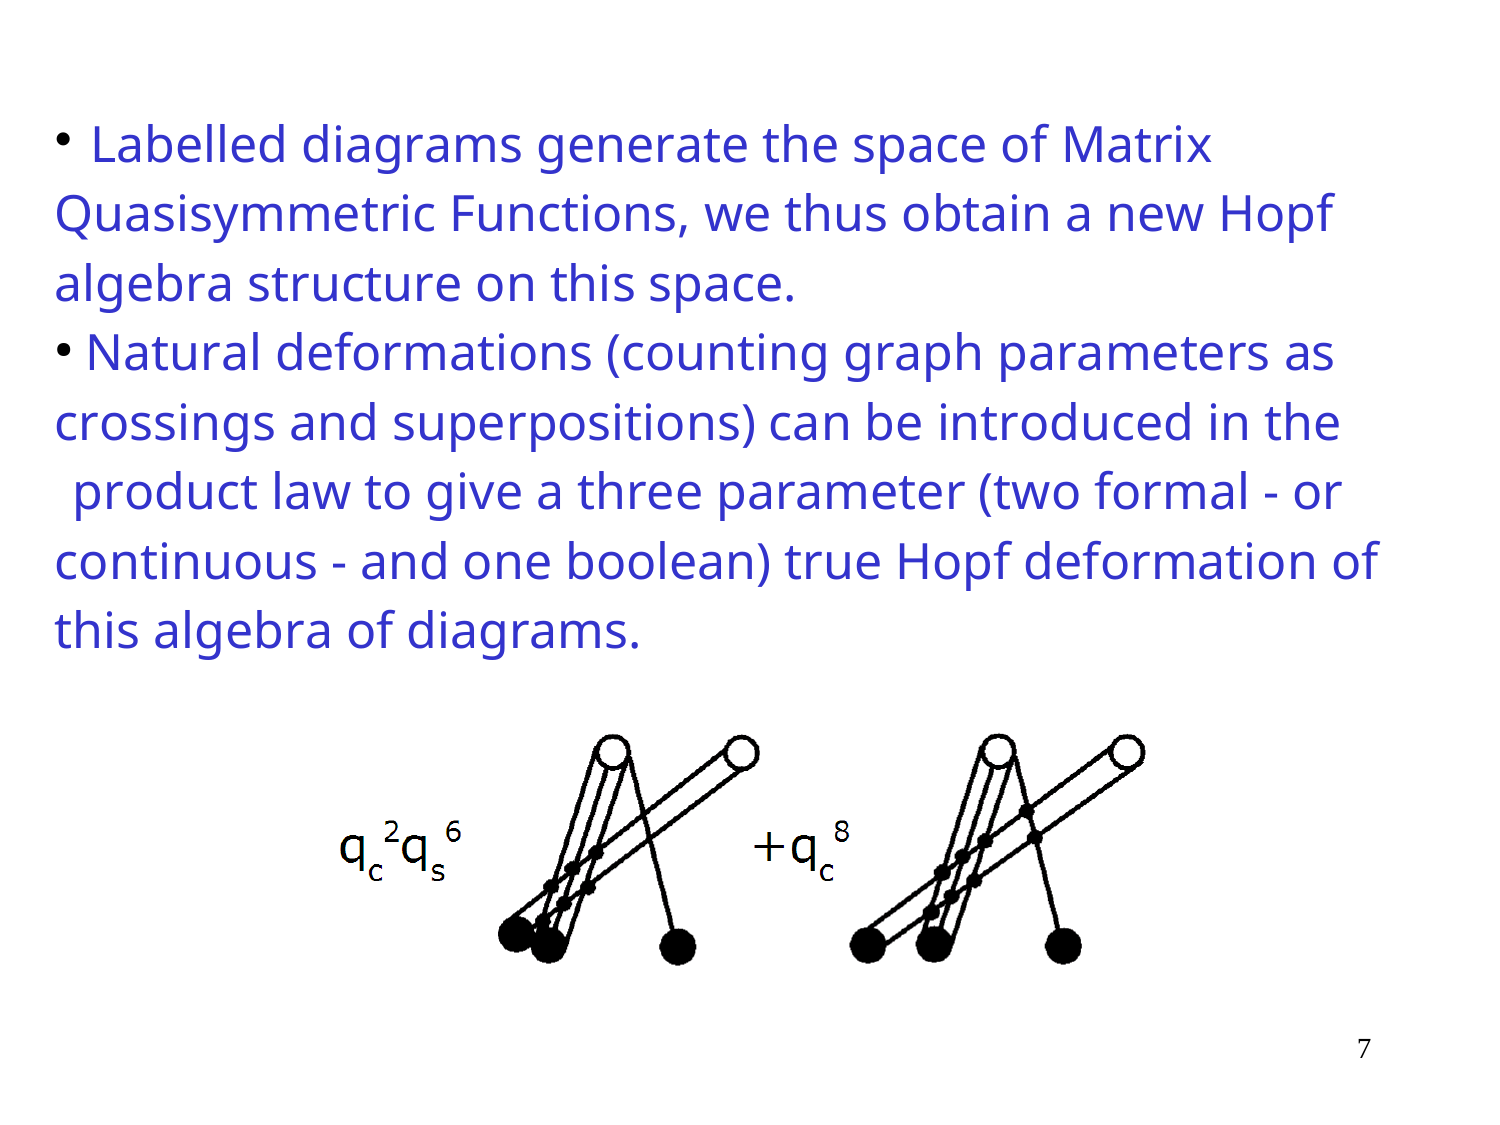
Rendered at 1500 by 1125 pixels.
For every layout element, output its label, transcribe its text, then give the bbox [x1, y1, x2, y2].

picture [319, 727, 1181, 1031]
text_box Labelled diagrams generate the space of Matrix Quasisymmetric Functions, we thus obtain a new Hopf algebra structure on this space. Natural deformations (counting graph parameters as crossings and superpositions) can be introduced in the product law to give a three parameter (two formal - or continuous - and one boolean) true Hopf deformation of this algebra of diagrams. [40, 94, 1458, 727]
